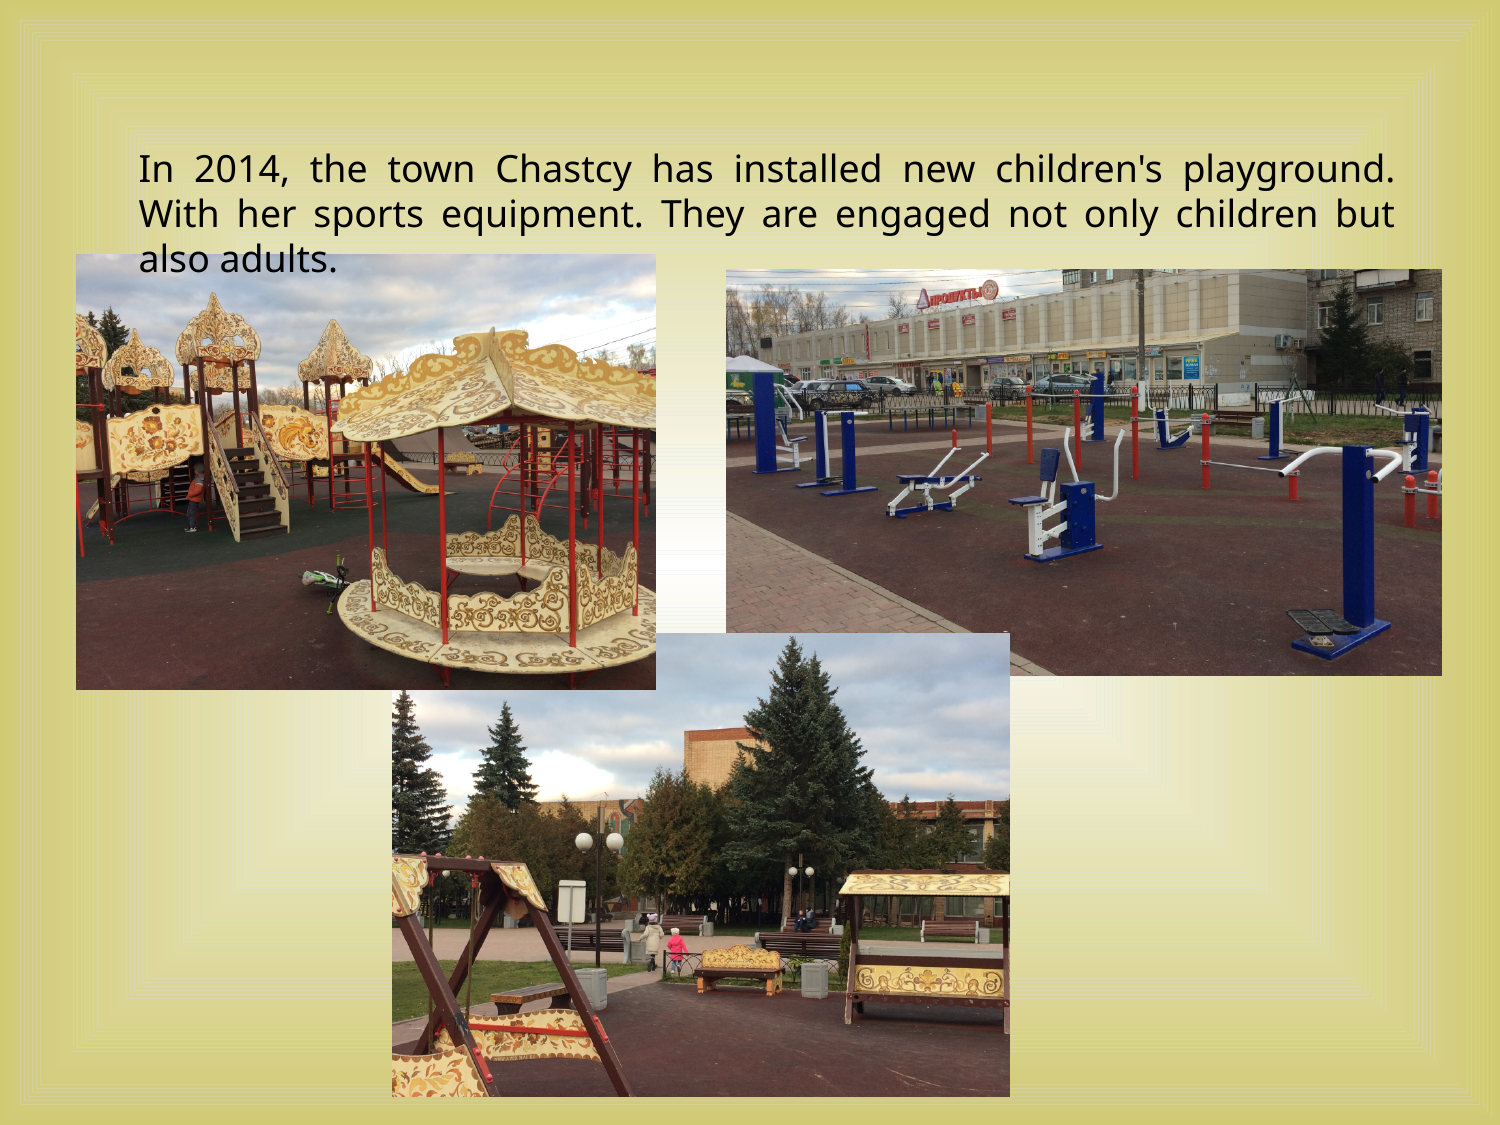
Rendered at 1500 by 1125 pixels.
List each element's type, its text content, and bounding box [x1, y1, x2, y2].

text_box In 2014, the town Chastcy has installed new children's playground. With her sports equipment. They are engaged not only children but also adults. [123, 137, 1412, 288]
picture [76, 254, 1442, 1097]
